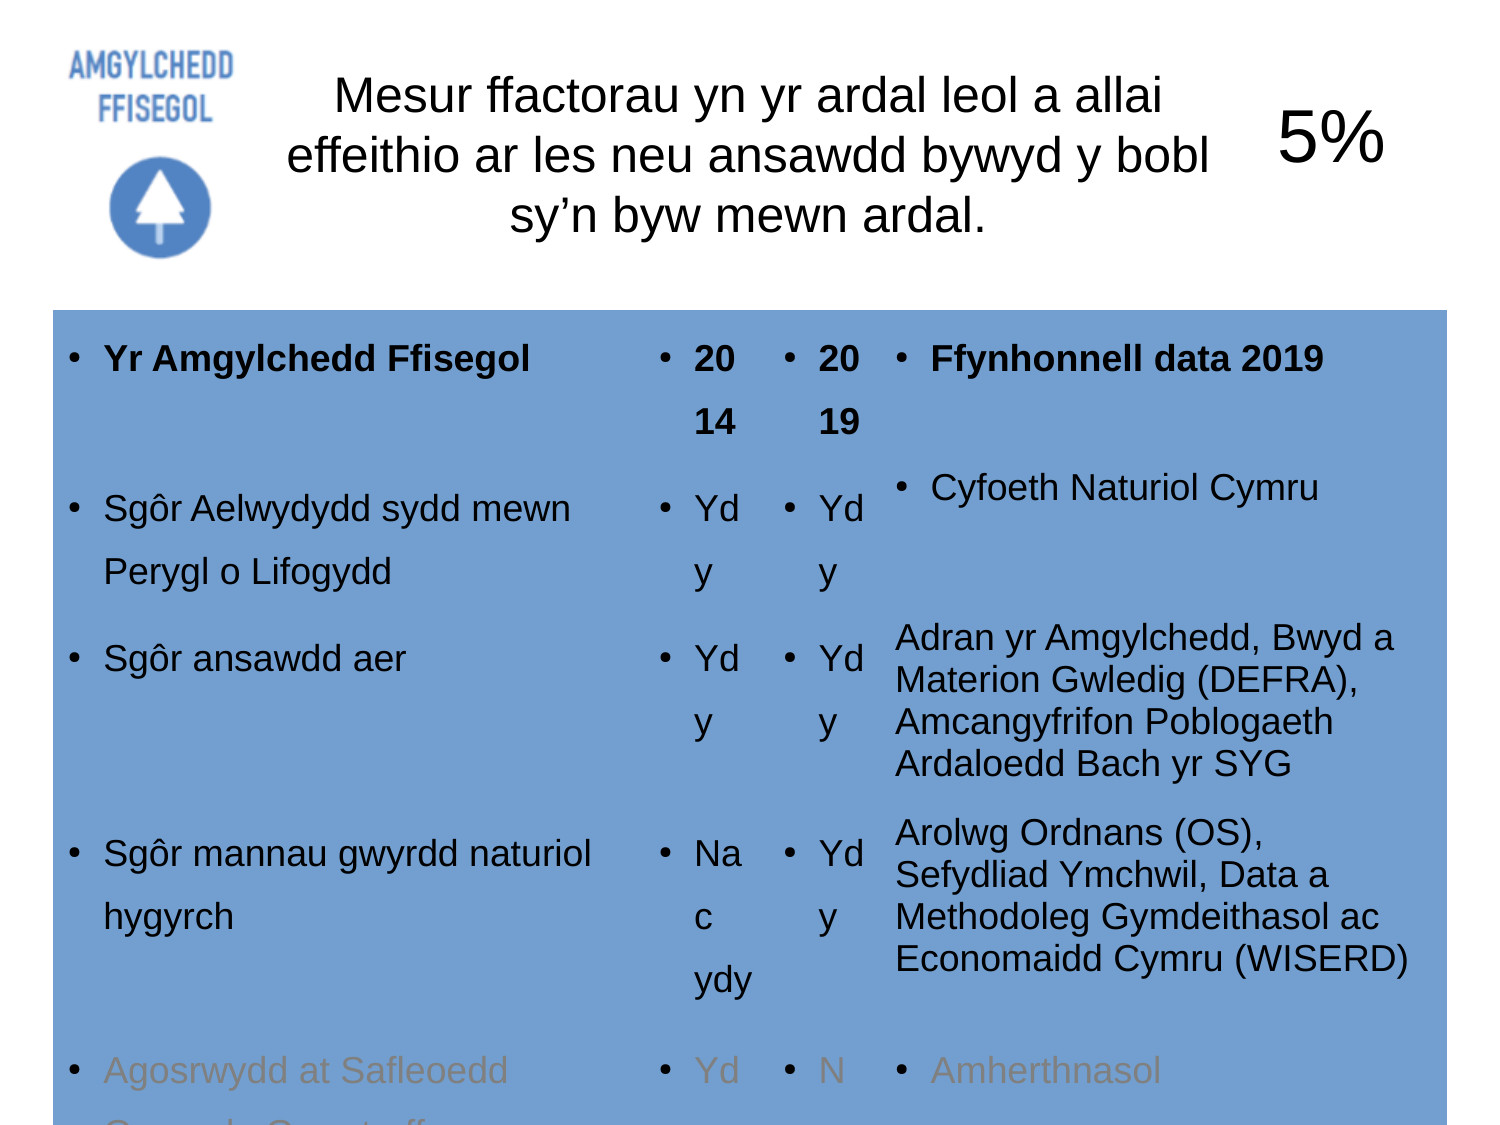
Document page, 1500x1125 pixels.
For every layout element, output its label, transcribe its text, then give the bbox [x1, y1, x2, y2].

picture [53, 37, 252, 278]
table_cell Nac ydy [644, 804, 768, 1021]
table_cell Ydy [768, 804, 881, 1021]
table_header 2014 [644, 310, 768, 459]
table_cell Adran yr Amgylchedd, Bwyd a Materion Gwledig (DEFRA), Amcangyfrifon Poblogaeth Ardaloedd Bach yr SYG [881, 609, 1447, 804]
table_header Yr Amgylchedd Ffisegol [53, 310, 644, 459]
table_cell Arolwg Ordnans (OS), Sefydliad Ymchwil, Data a Methodoleg Gymdeithasol ac Economaidd Cymru (WISERD) [881, 804, 1447, 1021]
table_header Ffynhonnell data 2019 [881, 310, 1447, 459]
table_cell Sgôr ansawdd aer [53, 609, 644, 804]
table_cell Agosrwydd at Safleoedd Gwaredu Gwastraff a Safleoedd Diwydiannol [53, 1021, 644, 1125]
table_header 2019 [768, 310, 881, 459]
table_cell Sgôr mannau gwyrdd naturiol hygyrch [53, 804, 644, 1021]
table_cell Ydy [768, 459, 881, 609]
table_cell Ydy [644, 459, 768, 609]
text_box 5% [1262, 80, 1447, 187]
table_cell Amherthnasol [881, 1021, 1447, 1125]
text_box Mesur ffactorau yn yr ardal leol a allai effeithio ar les neu ansawdd bywyd y bobl sy’n byw mewn ardal. [253, 55, 1244, 250]
table_cell Nac ydy [768, 1021, 881, 1125]
table_cell Ydy [768, 609, 881, 804]
table_cell Ydy [644, 1021, 768, 1125]
table_cell Sgôr Aelwydydd sydd mewn Perygl o Lifogydd [53, 459, 644, 609]
table_cell Cyfoeth Naturiol Cymru [881, 459, 1447, 609]
table_cell Ydy [644, 609, 768, 804]
